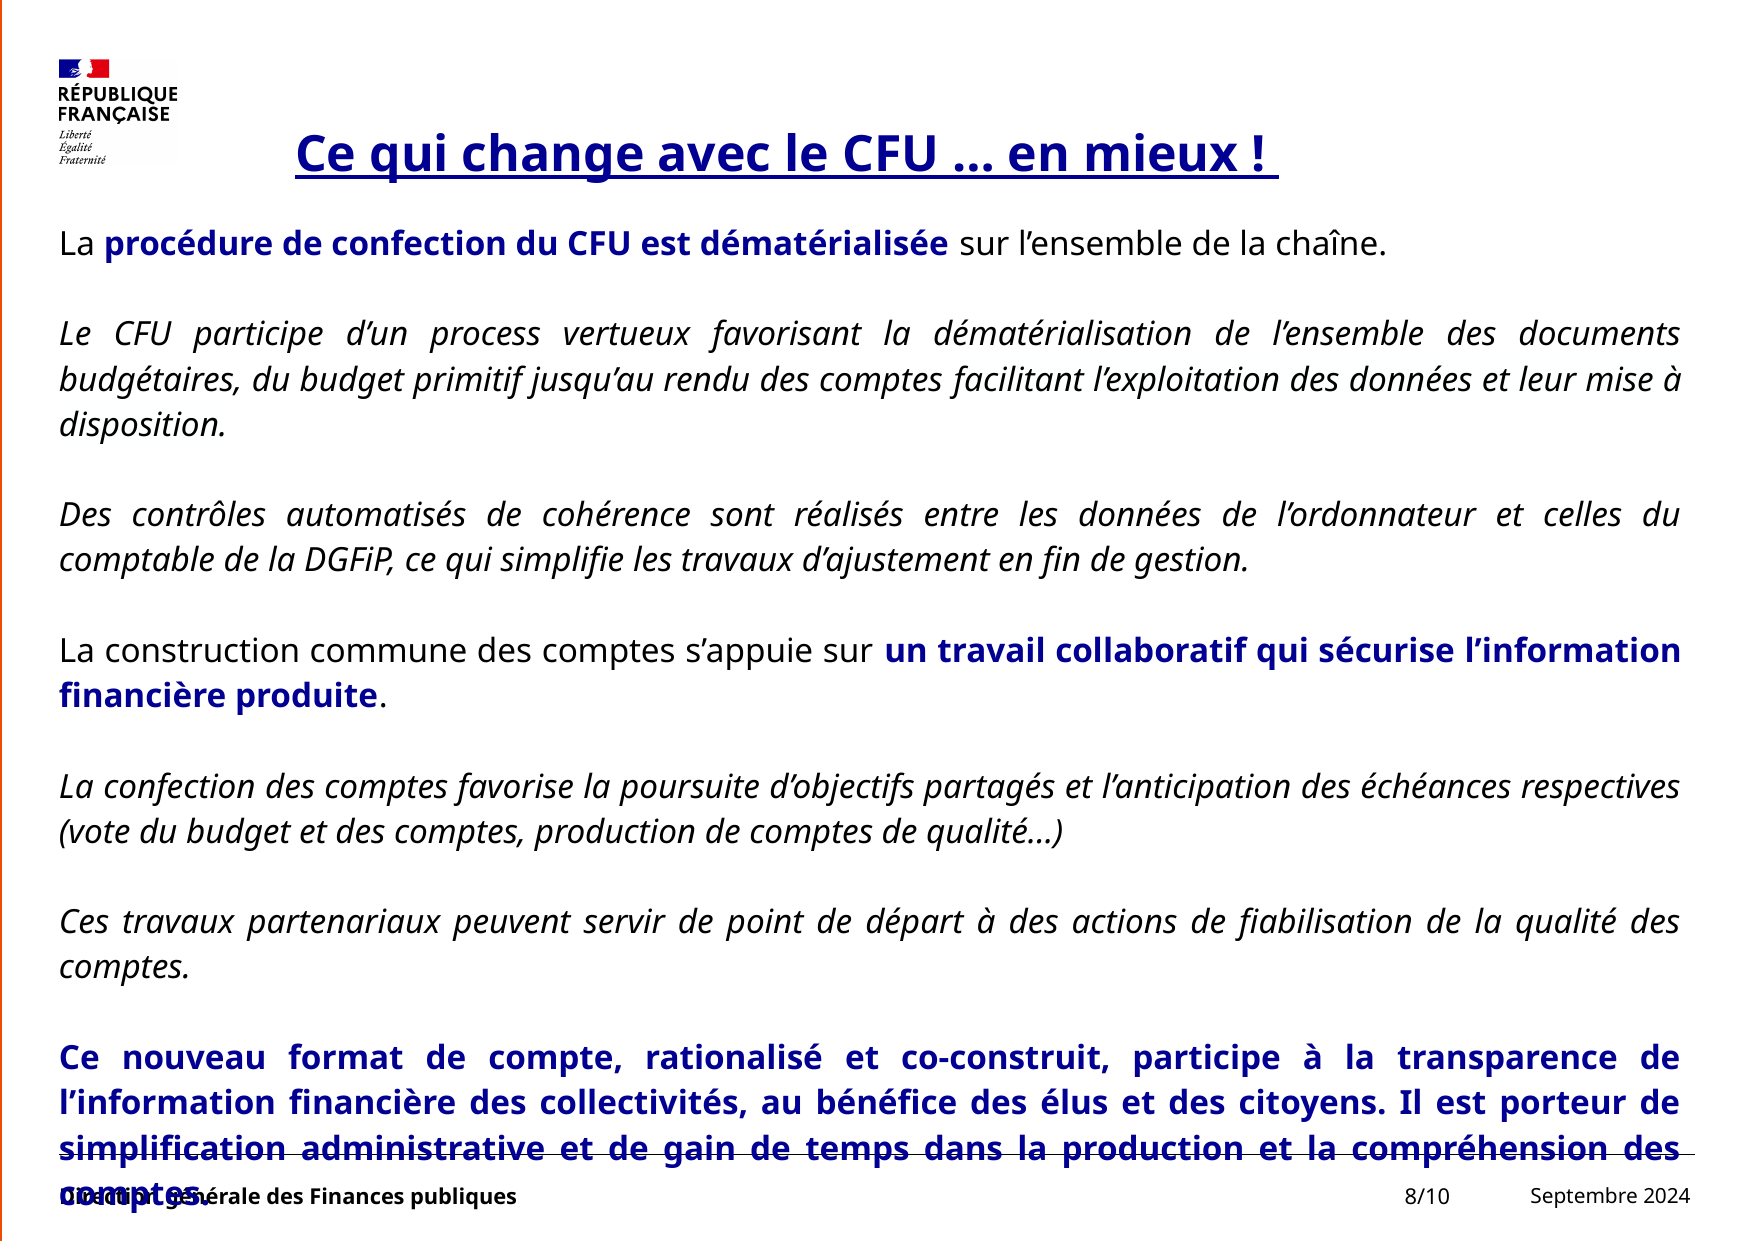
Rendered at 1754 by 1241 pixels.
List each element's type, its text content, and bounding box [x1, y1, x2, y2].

picture [59, 59, 178, 164]
text_box Ce qui change avec le CFU … en mieux ! [295, 118, 1520, 189]
text_box La procédure de confection du CFU est dématérialisée sur l’ensemble de la chaîne. Le CFU participe d’un process vertueux favorisant la dématérialisation de l’ensemble des documents budgétaires, du budget primitif jusqu’au rendu des comptes facilitant l’exploitation des données et leur mise à disposition. Des contrôles automatisés de cohérence sont réalisés entre les données de l’ordonnateur et celles du comptable de la DGFiP, ce qui simplifie les travaux d’ajustement en fin de gestion. La construction commune des comptes s’appuie sur un travail collaboratif qui sécurise l’information financière produite. La confection des comptes favorise la poursuite d’objectifs partagés et l’anticipation des échéances respectives (vote du budget et des comptes, production de comptes de qualité…) Ces travaux partenariaux peuvent servir de point de départ à des actions de fiabilisation de la qualité des comptes. Ce nouveau format de compte, rationalisé et co-construit, participe à la transparence de l’information financière des collectivités, au bénéfice des élus et des citoyens. Il est porteur de simplification administrative et de gain de temps dans la production et la compréhension des comptes. [59, 219, 1684, 1152]
